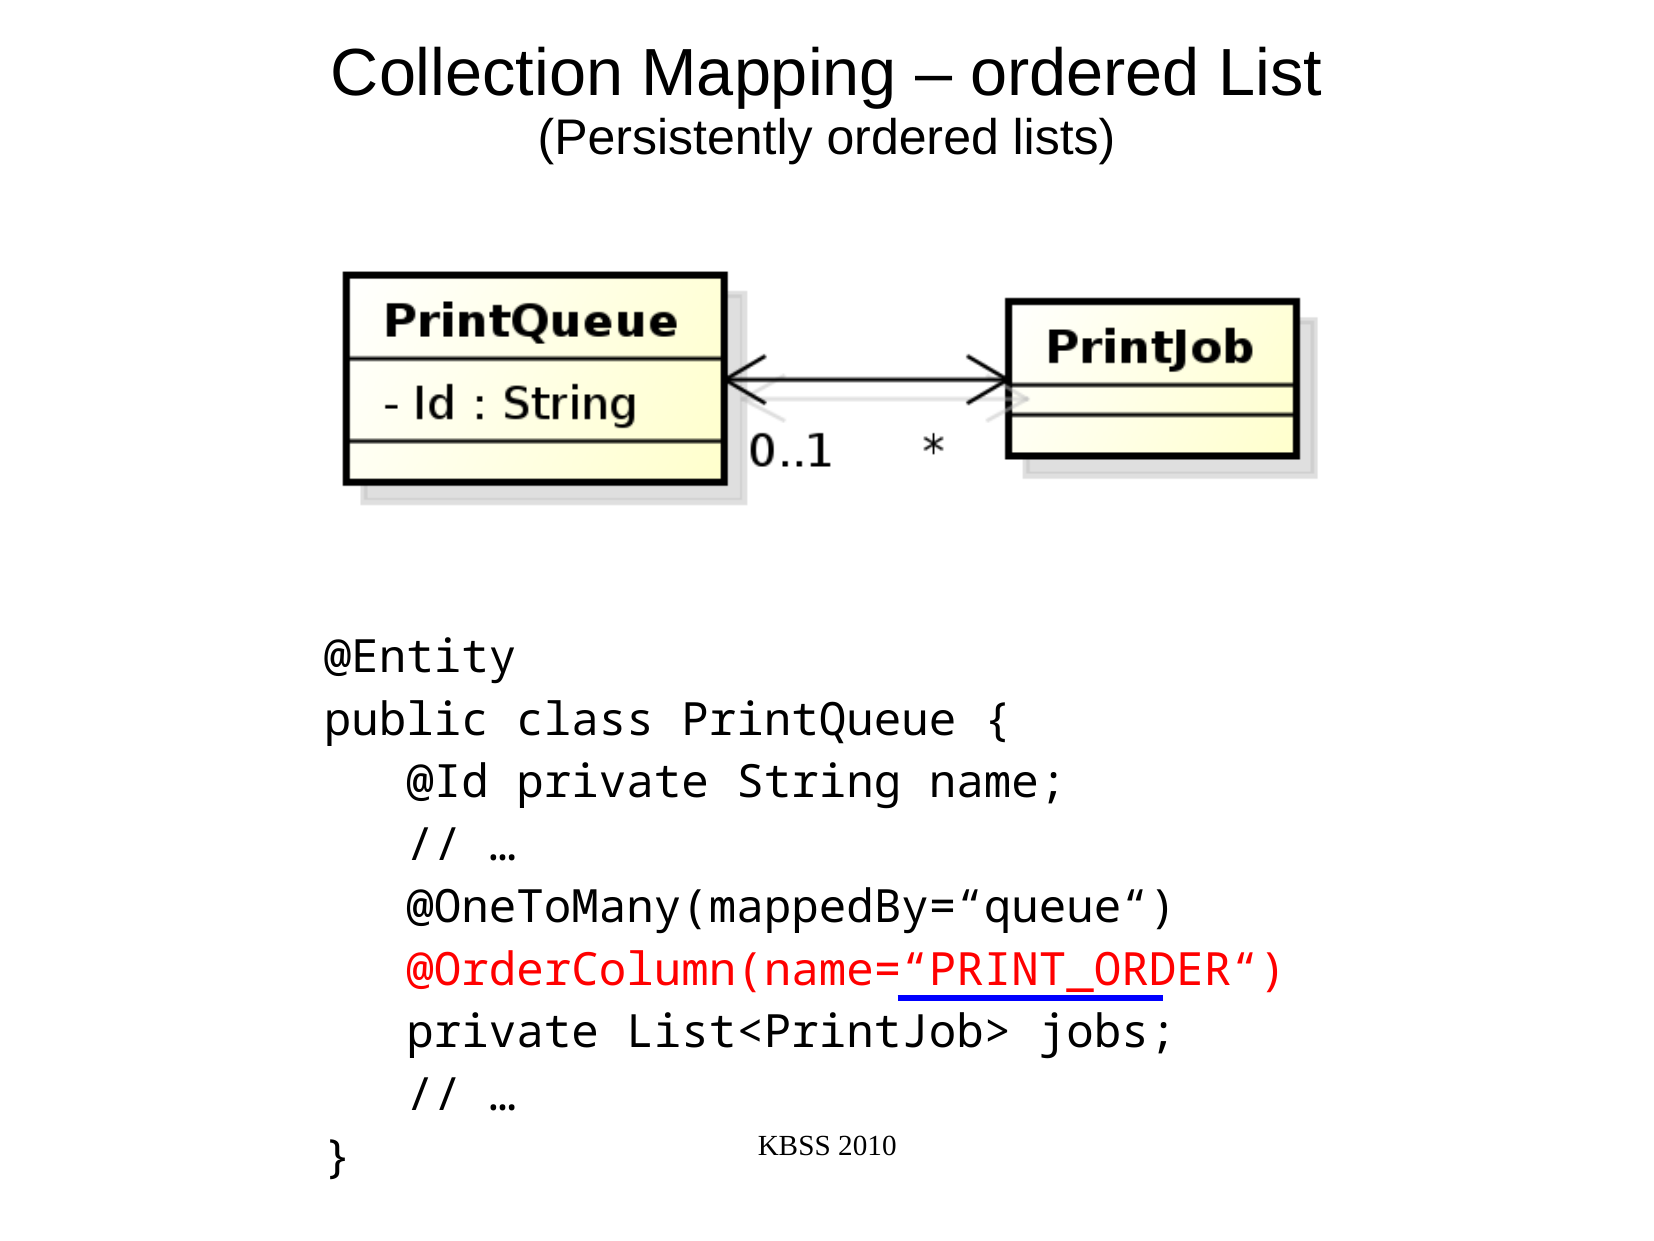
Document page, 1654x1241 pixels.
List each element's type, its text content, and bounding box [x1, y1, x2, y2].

picture [322, 258, 1341, 516]
title Collection Mapping – ordered List (Persistently ordered lists) [82, 3, 1571, 196]
text_box @Entity public class PrintQueue { @Id private String name; // … @OneToMany(mappedBy=“queue“) @OrderColumn(name=“PRINT_ORDER“) private List<PrintJob> jobs; // … } [309, 616, 1227, 1185]
